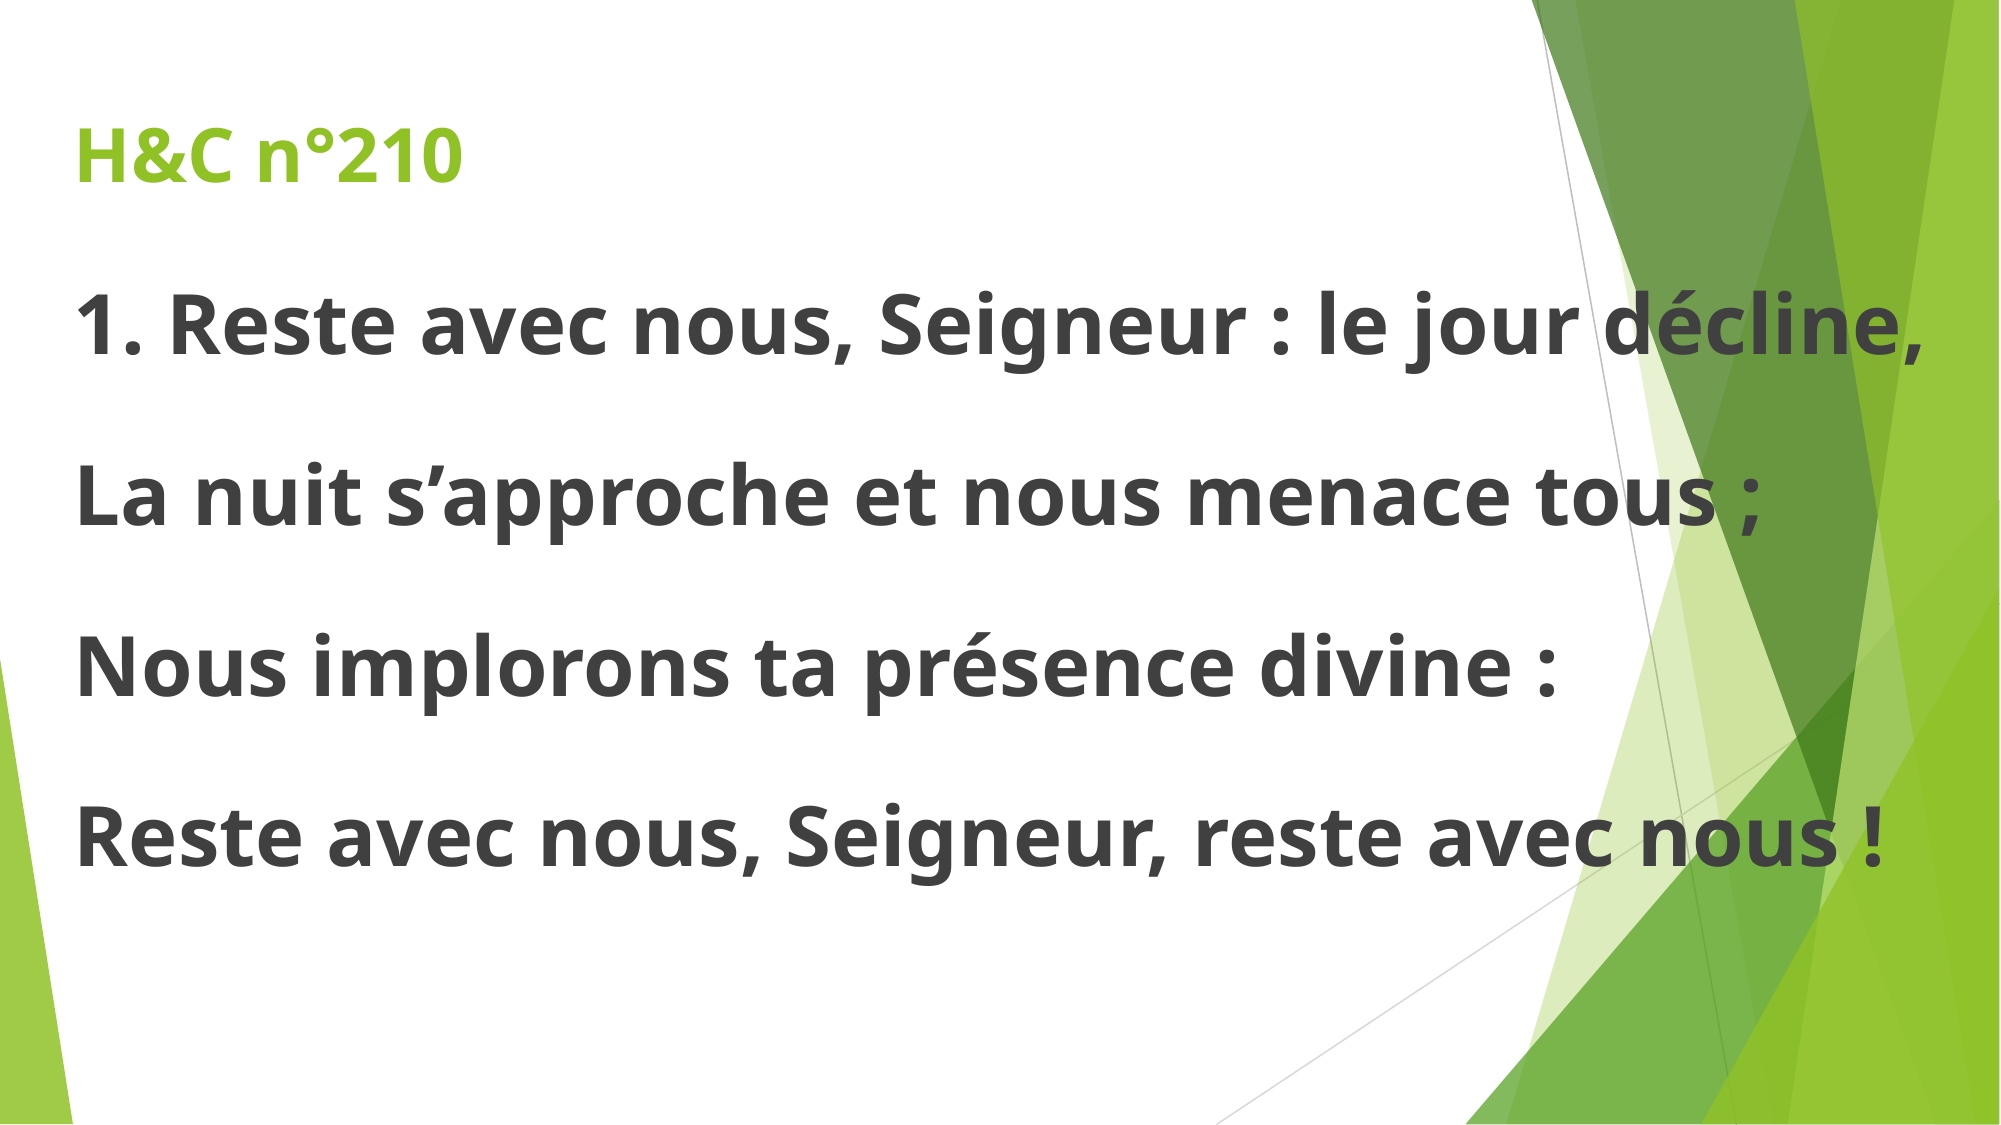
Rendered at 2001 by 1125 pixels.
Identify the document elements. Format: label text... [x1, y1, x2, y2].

text_box 1. Reste avec nous, Seigneur : le jour décline, La nuit s’approche et nous menace tous ; Nous implorons ta présence divine : Reste avec nous, Seigneur, reste avec nous ! [59, 213, 1985, 1075]
text_box H&C n°210 [59, 99, 1522, 213]
